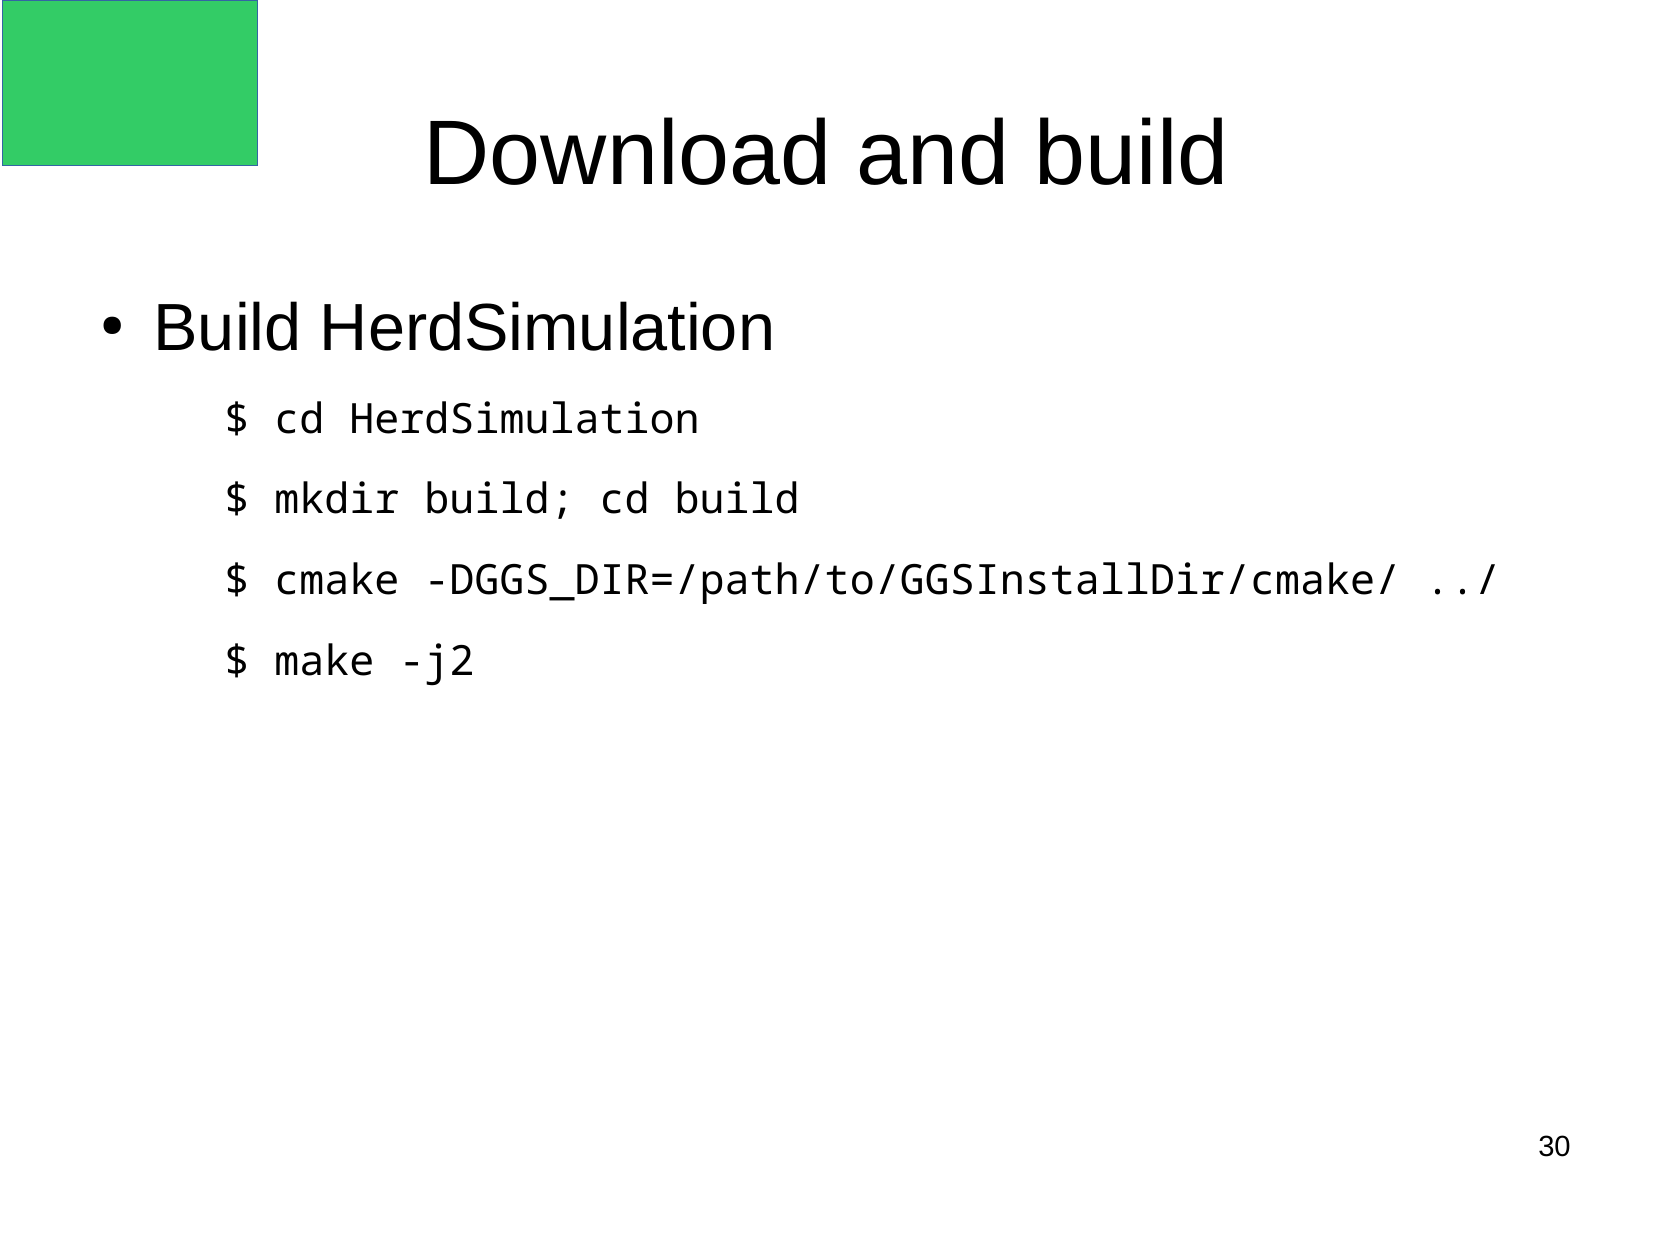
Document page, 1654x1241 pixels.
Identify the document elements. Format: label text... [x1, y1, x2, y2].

list Build HerdSimulation $ cd HerdSimulation $ mkdir build; cd build $ cmake -DGGS_DIR=/path/to/GGSInstallDir/cmake/ ../ $ make -j2 [82, 290, 1571, 1126]
text_box [2, 0, 258, 166]
title Download and build [82, 49, 1571, 257]
